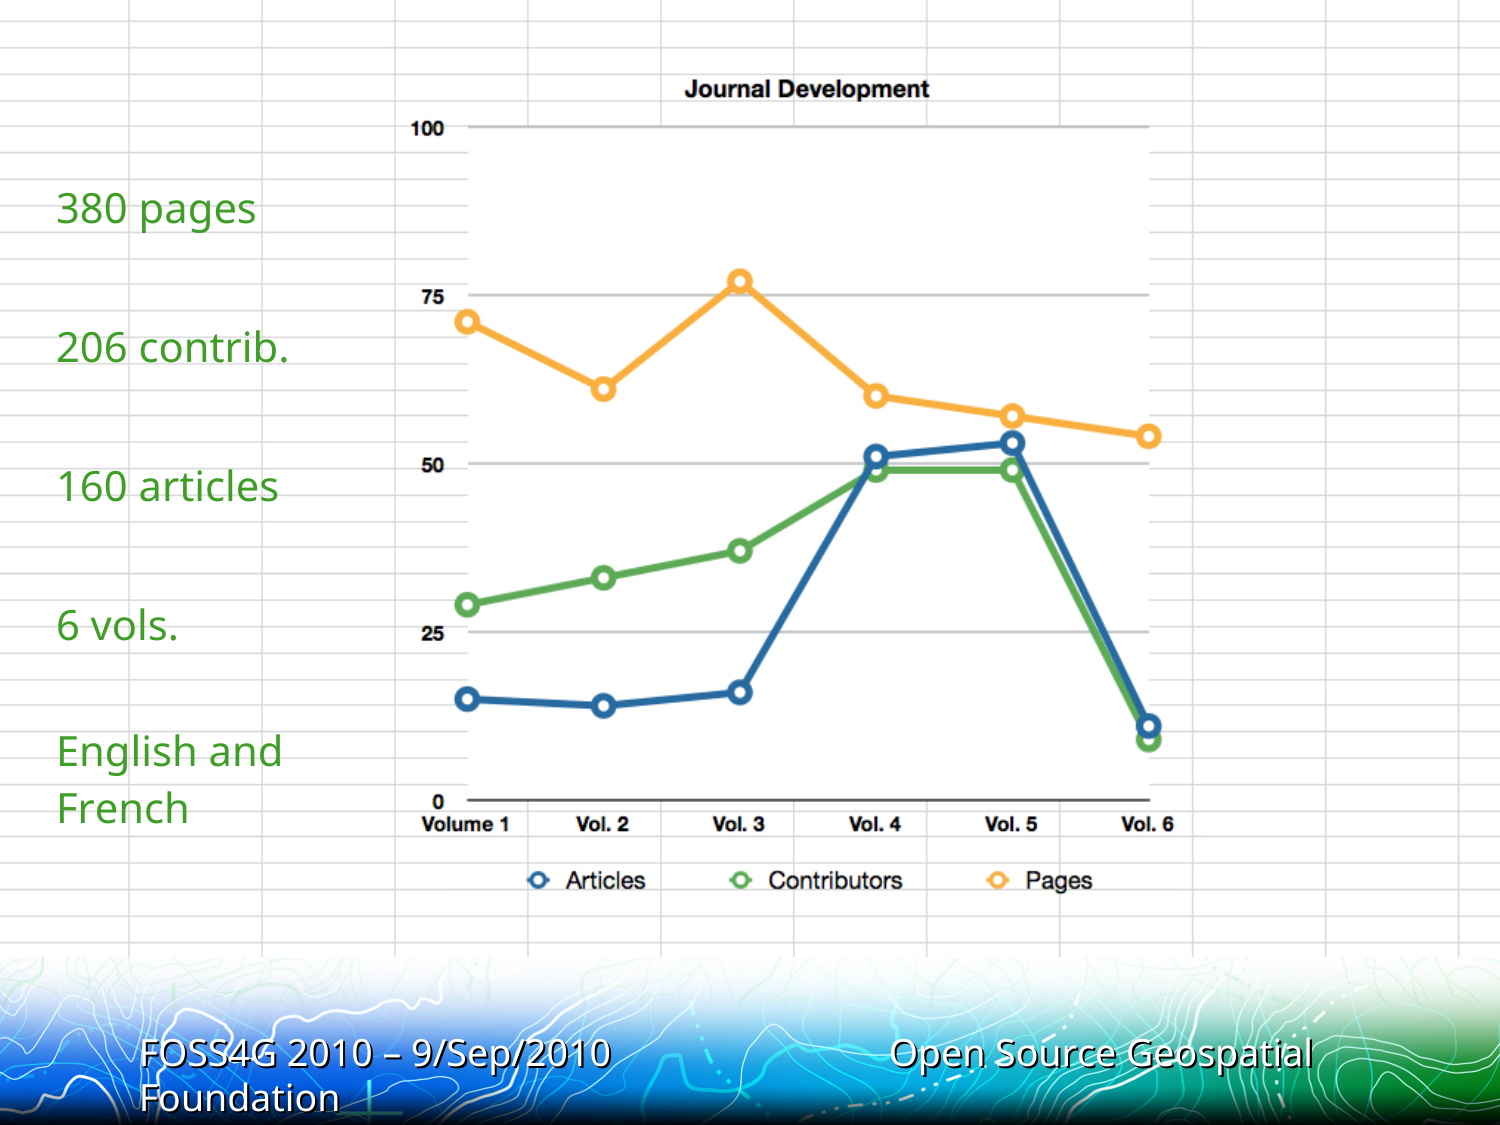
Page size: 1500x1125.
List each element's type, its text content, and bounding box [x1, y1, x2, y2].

picture [0, 0, 1500, 1125]
text_box 380 pages 206 contrib. 160 articles 6 vols. English and French [41, 171, 376, 821]
